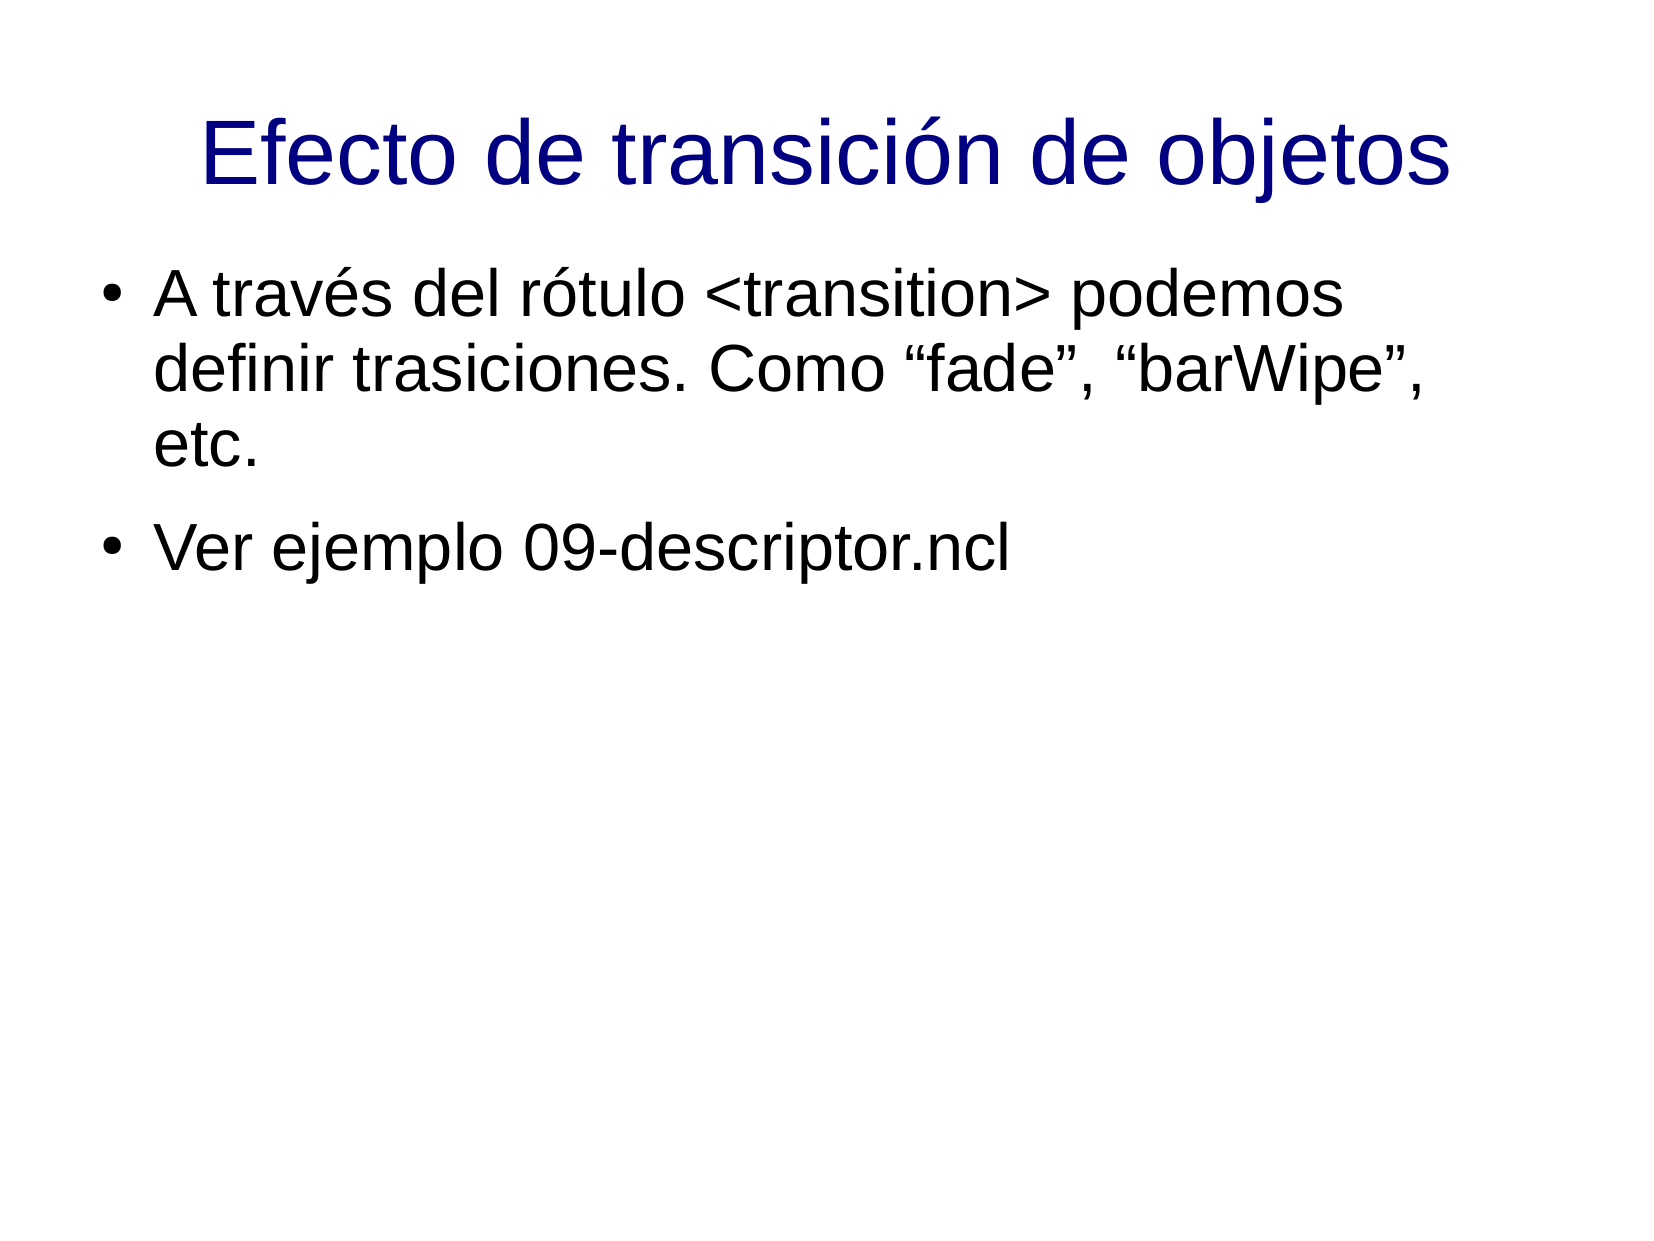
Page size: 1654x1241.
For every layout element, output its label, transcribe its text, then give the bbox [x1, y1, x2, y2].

list A través del rótulo <transition> podemos definir trasiciones. Como “fade”, “barWipe”, etc. Ver ejemplo 09-descriptor.ncl [82, 256, 1538, 976]
title Efecto de transición de objetos [82, 49, 1571, 257]
